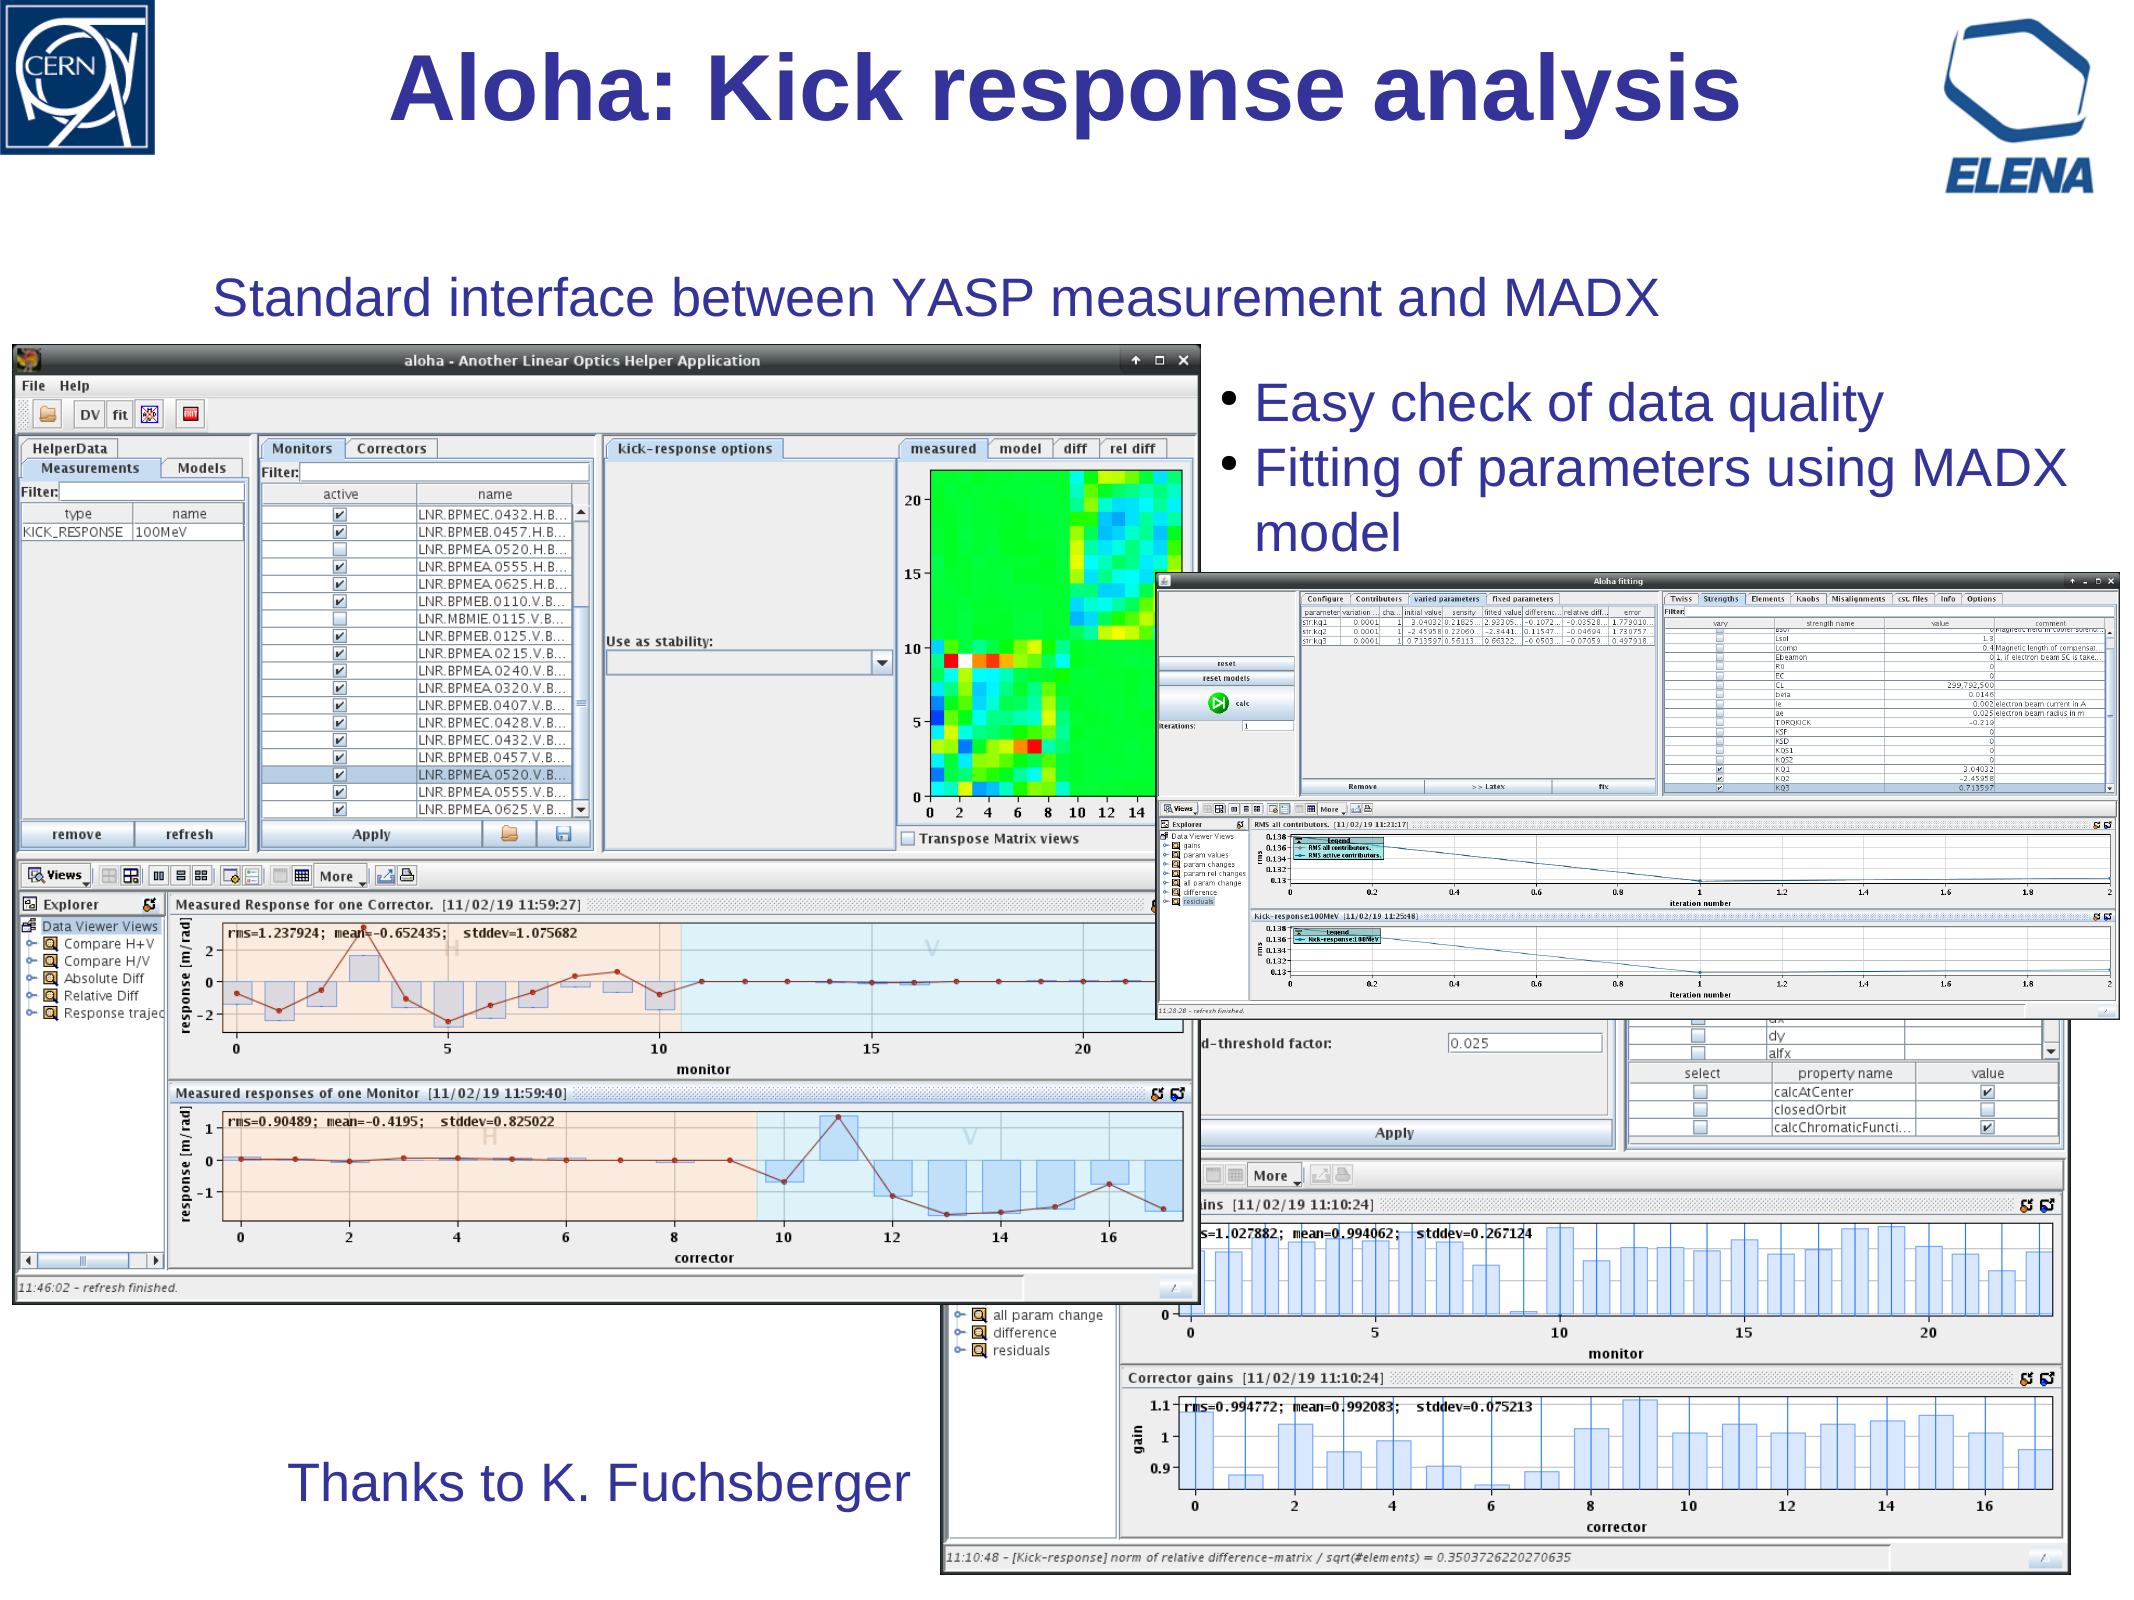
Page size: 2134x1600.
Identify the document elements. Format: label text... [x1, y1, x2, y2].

picture [12, 344, 2120, 1576]
text_box Easy check of data quality Fitting of parameters using MADX model [1204, 360, 2120, 570]
text_box Standard interface between YASP measurement and MADX [150, 255, 1726, 465]
title Aloha: Kick response analysis [208, 10, 1924, 156]
text_box Thanks to K. Fuchsberger [240, 1440, 961, 1561]
picture [0, 0, 155, 155]
picture [1924, 10, 2117, 206]
